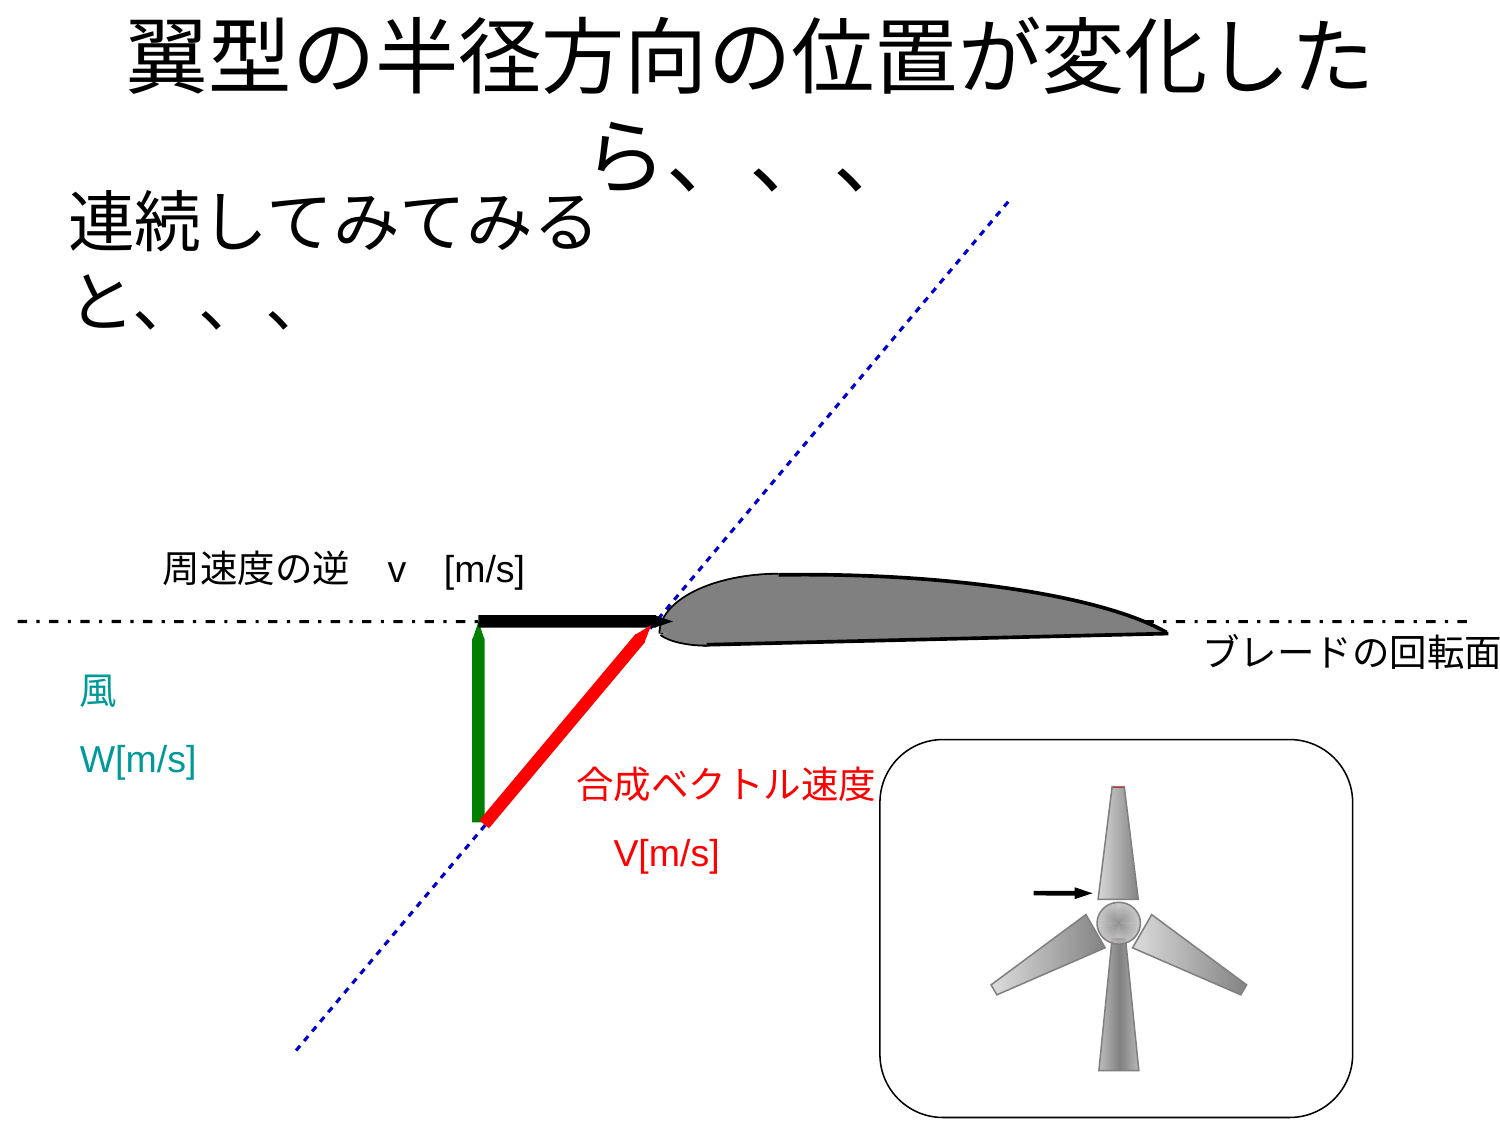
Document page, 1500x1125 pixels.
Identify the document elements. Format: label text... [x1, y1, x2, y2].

text_box [660, 574, 1158, 645]
text_box 連続してみてみると、、、 [53, 172, 774, 268]
title 翼型の半径方向の位置が変化したら、、、 [0, 0, 1500, 185]
text_box 周速度の逆 v [m/s] [147, 537, 609, 598]
text_box ブレードの回転面 [1187, 621, 1500, 682]
text_box 風 W[m/s] [64, 659, 231, 788]
text_box 合成ベクトル速度 V[m/s] [560, 753, 902, 882]
text_box [879, 739, 1353, 1118]
